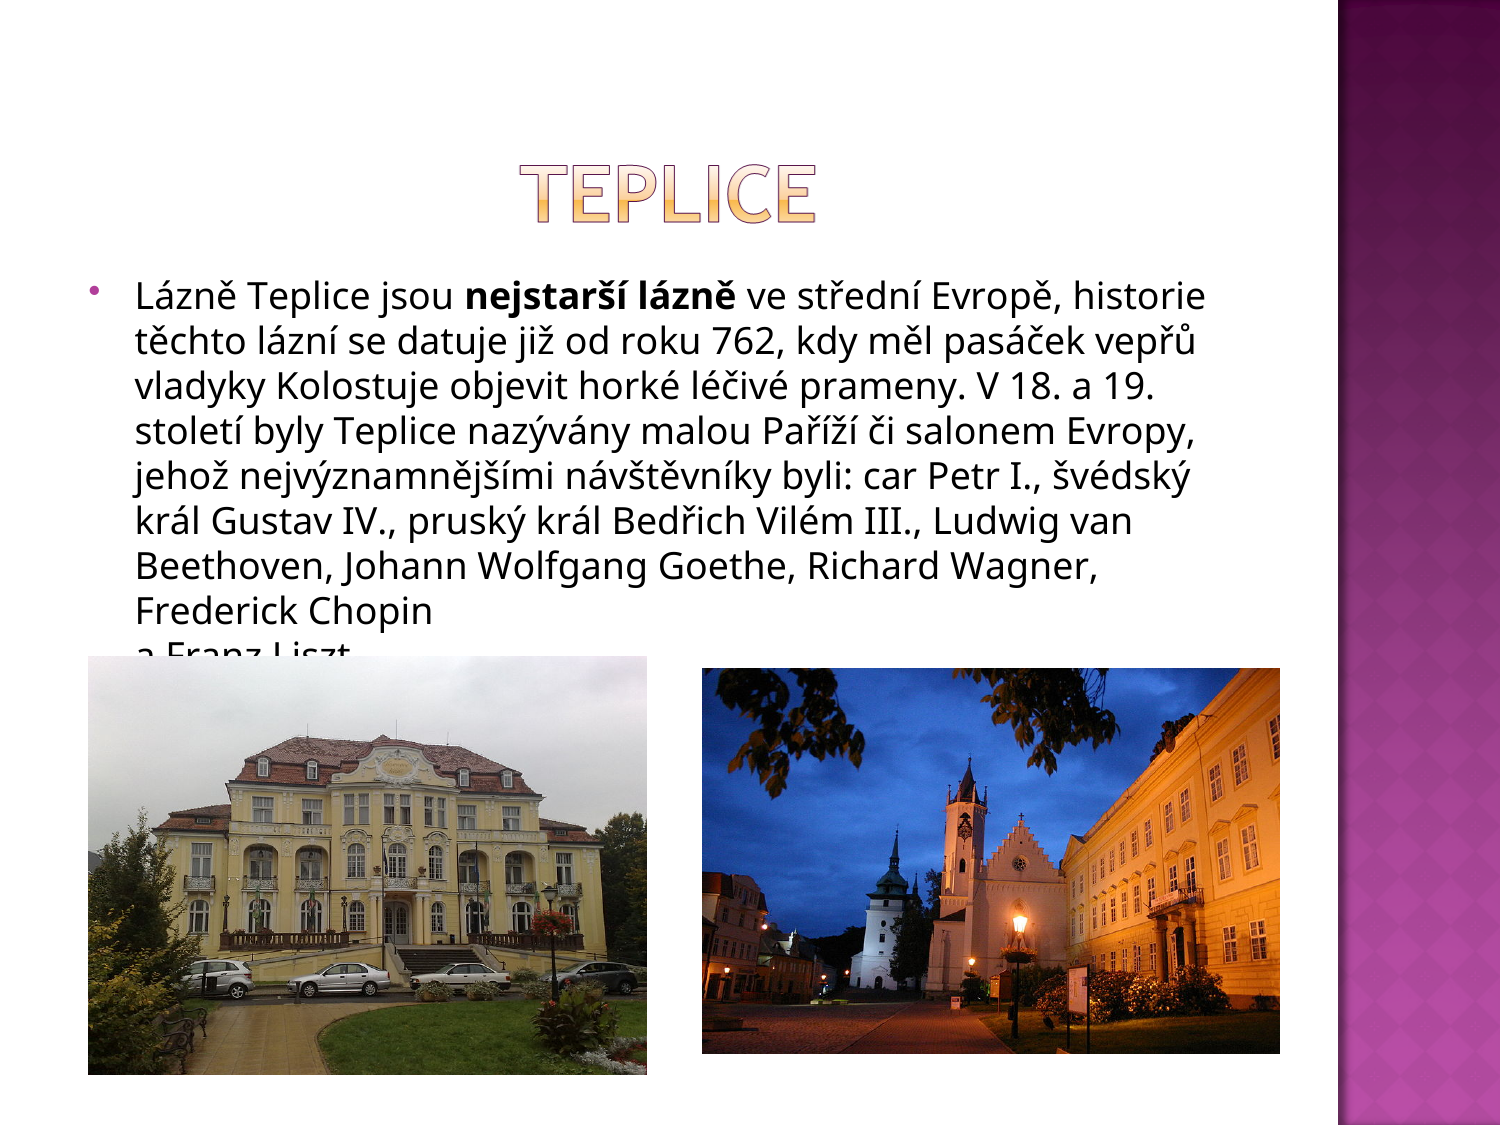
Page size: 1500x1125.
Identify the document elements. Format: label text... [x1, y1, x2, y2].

picture [1337, 0, 1500, 1125]
text_box [73, 52, 1265, 241]
picture [702, 668, 1280, 1054]
list Lázně Teplice jsou nejstarší lázně ve střední Evropě, historie těchto lázní se datuje již od roku 762, kdy měl pasáček vepřů vladyky Kolostuje objevit horké léčivé prameny. V 18. a 19. století byly Teplice nazývány malou Paříží či salonem Evropy, jehož nejvýznamnějšími návštěvníky byli: car Petr I., švédský král Gustav IV., pruský král Bedřich Vilém III., Ludwig van Beethoven, Johann Wolfgang Goethe, Richard Wagner, Frederick Chopin a Franz Liszt. [75, 263, 1263, 1060]
picture [88, 656, 647, 1075]
